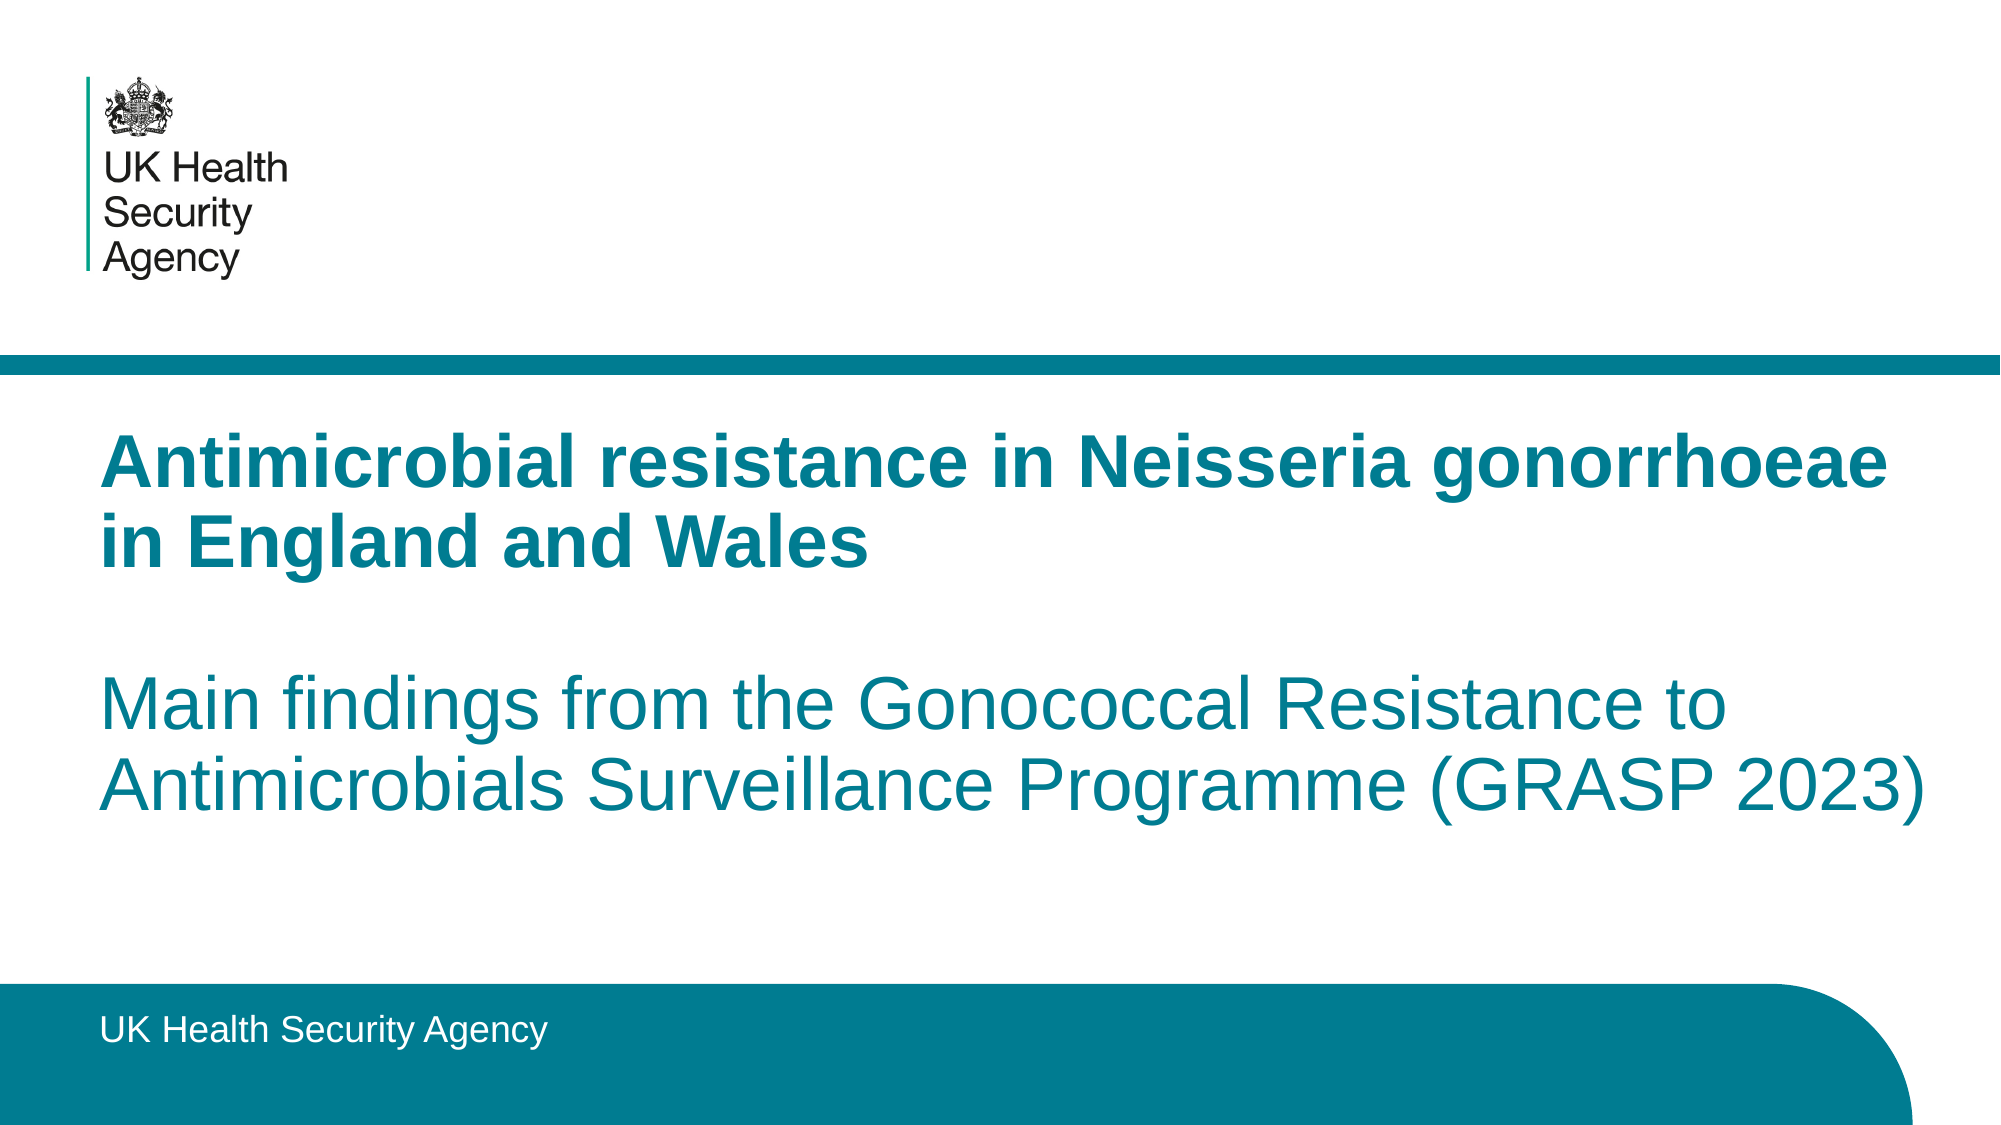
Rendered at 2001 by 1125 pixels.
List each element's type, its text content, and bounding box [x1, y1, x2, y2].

title Antimicrobial resistance in Neisseria gonorrhoeae in England and Wales Main findings from the Gonococcal Resistance to Antimicrobials Surveillance Programme (GRASP 2023) [84, 414, 1949, 929]
text_box UK Health Security Agency [84, 997, 577, 1058]
